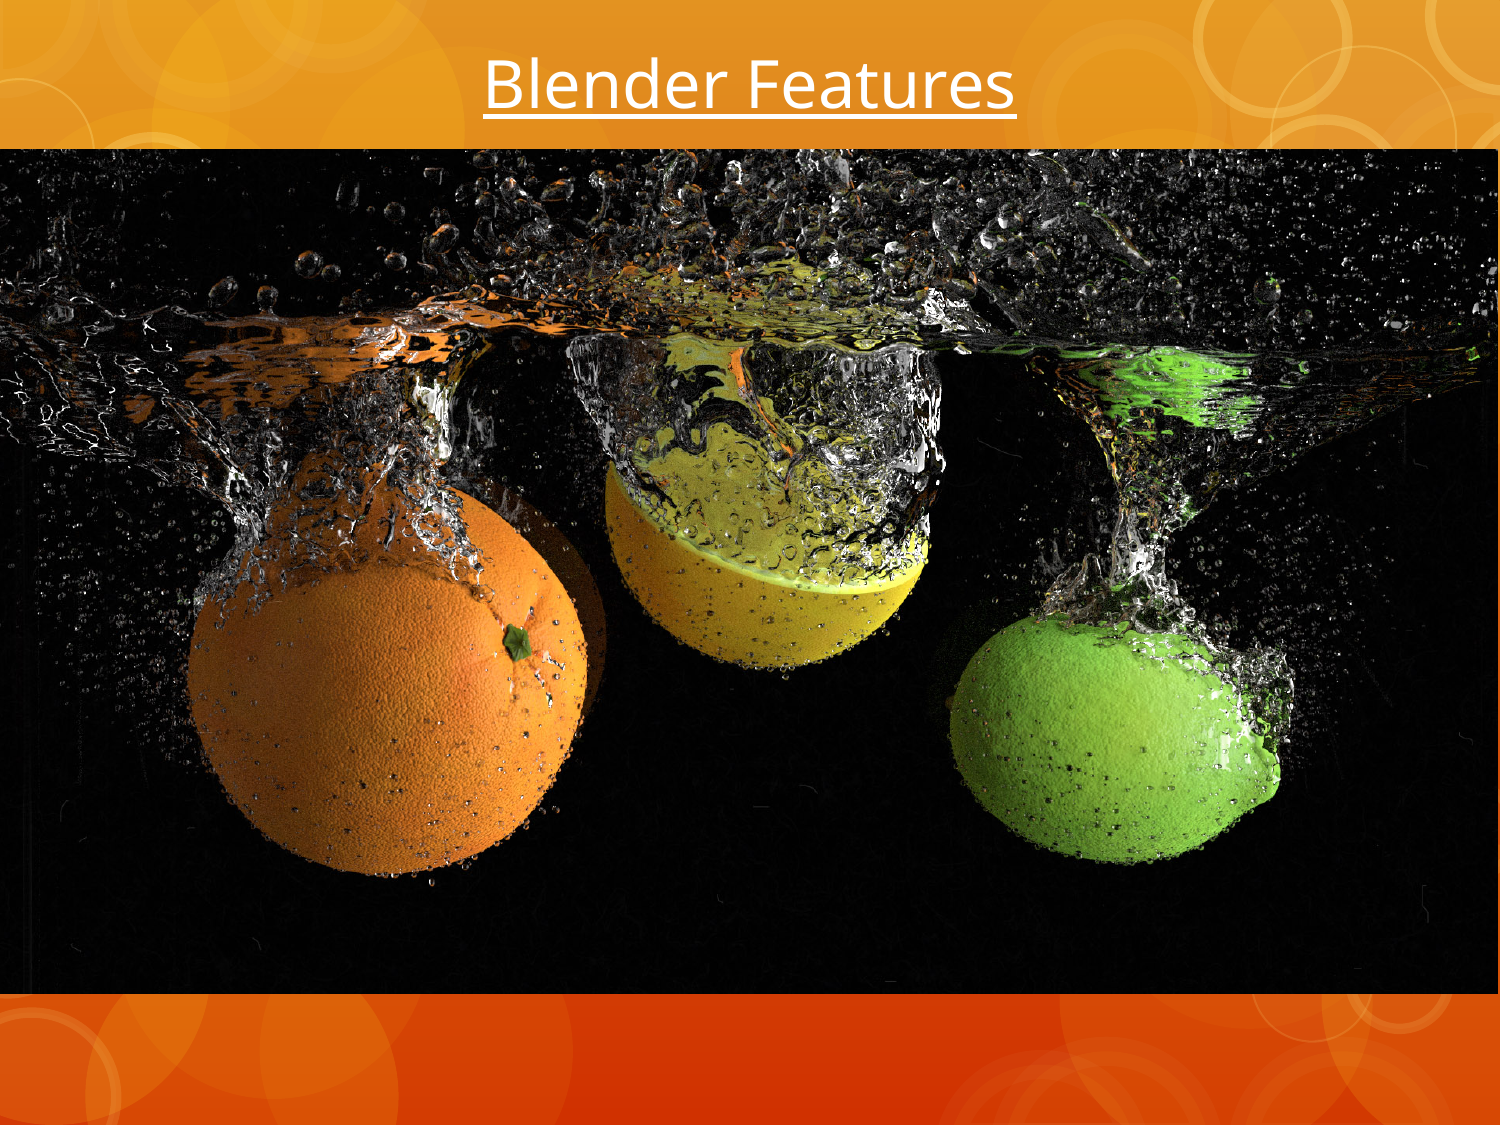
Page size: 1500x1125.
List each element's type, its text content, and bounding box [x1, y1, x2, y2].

picture [0, 149, 1498, 994]
title Blender Features [0, 1, 1500, 163]
list Photorealistic Rendering Blender now features a powerful new unbiased rendering engine called Cycles that offers stunning ultra-realistic rendering. The built-in Cycles rendering engine offers: GPU & CPU rendering Real-time viewport preview HDR(High-dynamic-range rendering)lighting support Permissive License for linking with external software [37, 262, 1500, 1125]
